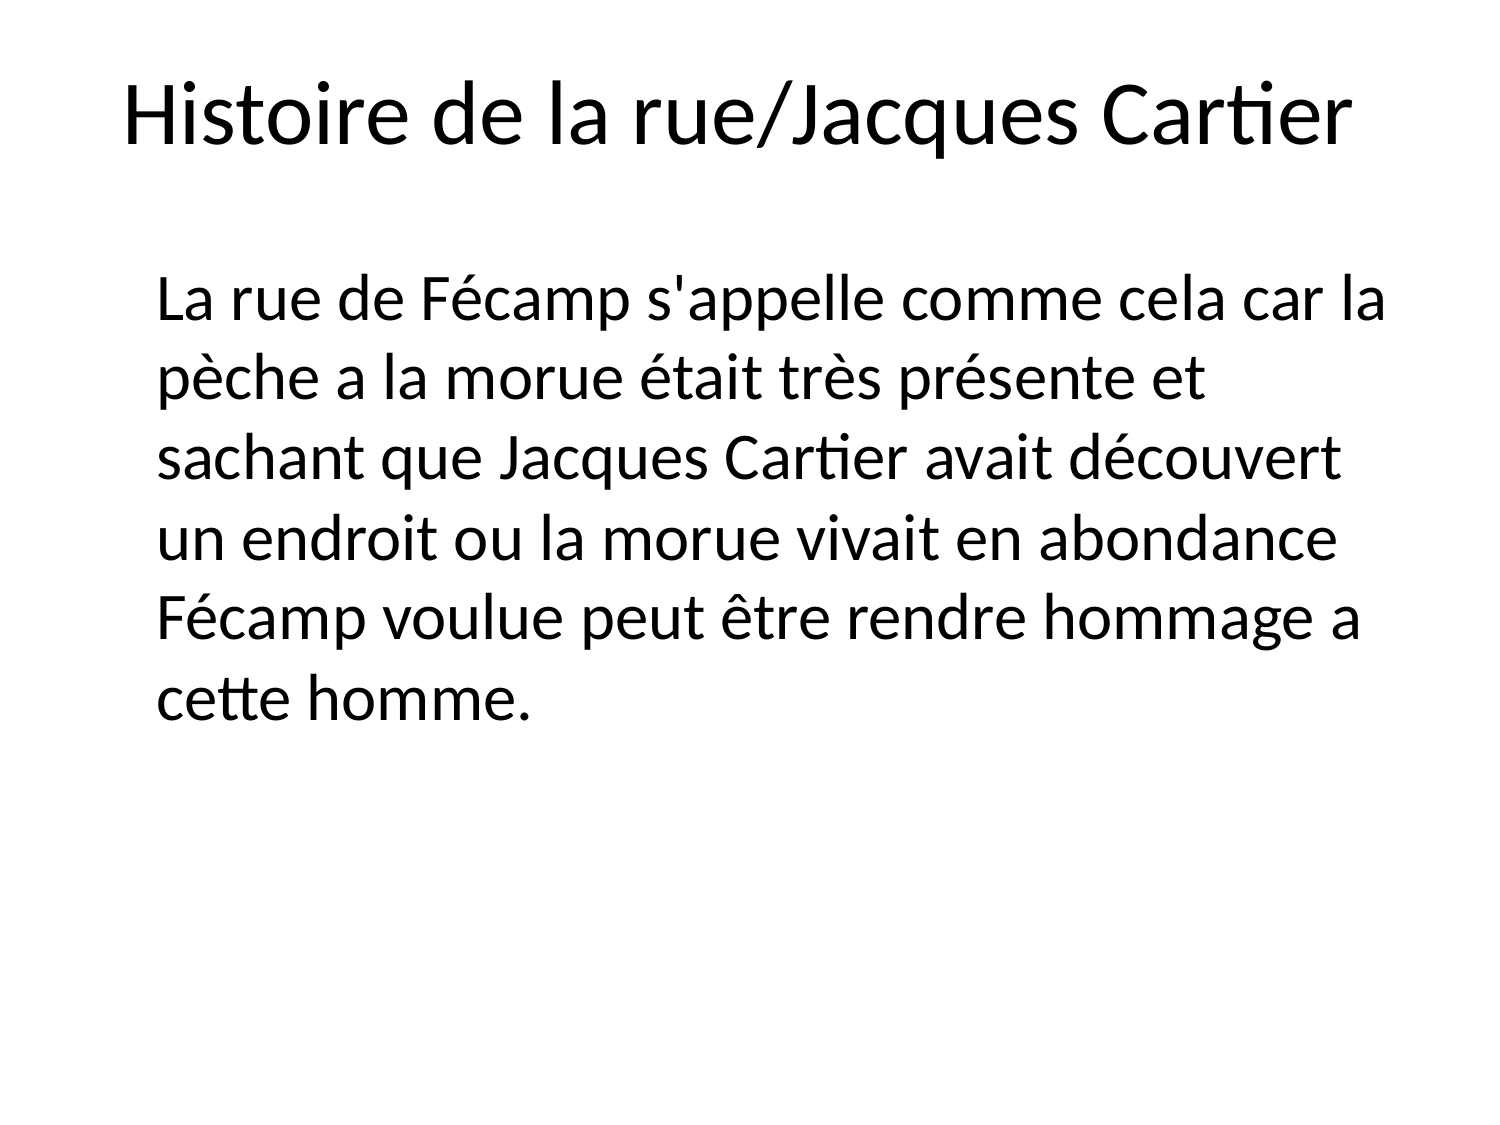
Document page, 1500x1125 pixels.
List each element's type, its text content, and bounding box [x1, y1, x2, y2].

title Histoire de la rue/Jacques Cartier [75, 45, 1425, 233]
list La rue de Fécamp s'appelle comme cela car la pèche a la morue était très présente et sachant que Jacques Cartier avait découvert un endroit ou la morue vivait en abondance Fécamp voulue peut être rendre hommage a cette homme. [70, 246, 1421, 989]
